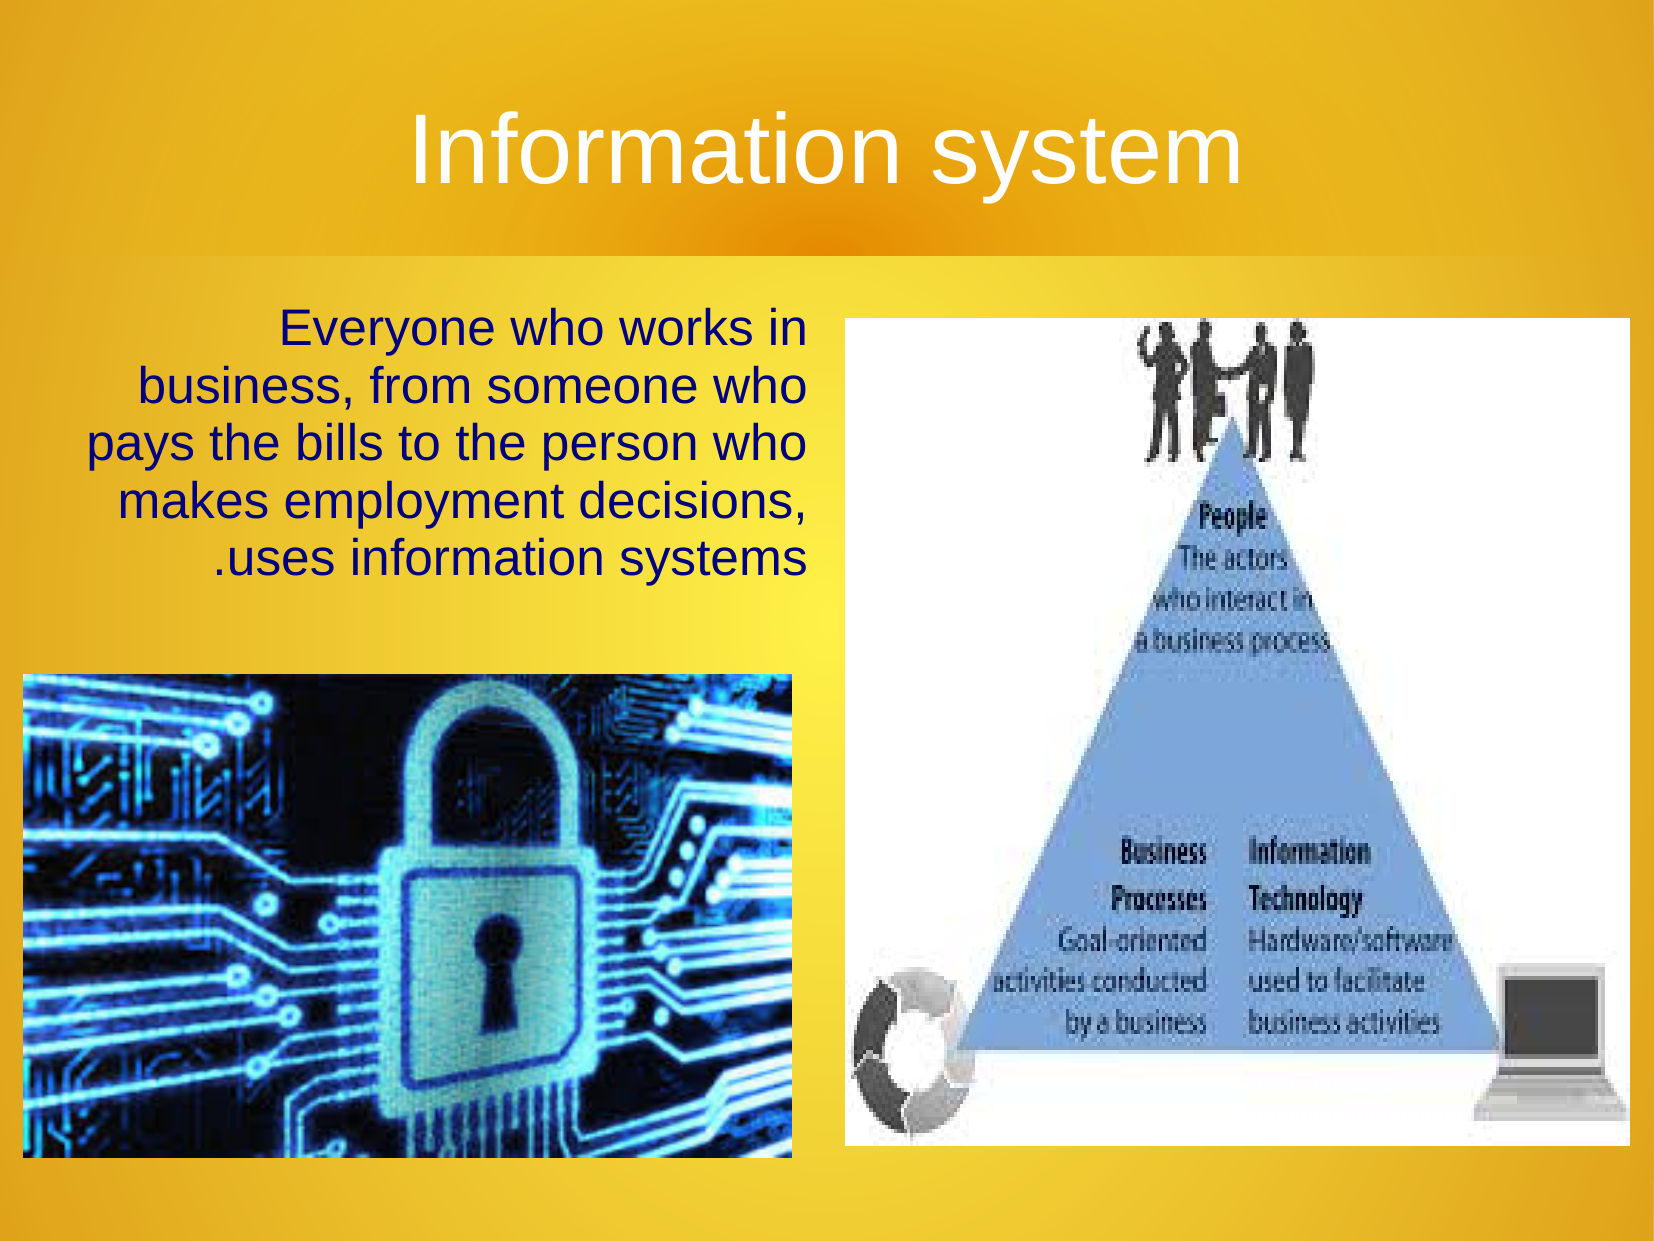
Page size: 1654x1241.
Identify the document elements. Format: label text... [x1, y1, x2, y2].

picture [845, 318, 1630, 1146]
title Information system [82, 47, 1571, 252]
picture [23, 674, 792, 1158]
list Everyone who works in business, from someone who pays the bills to the person who makes employment decisions, uses information systems. [82, 299, 809, 643]
